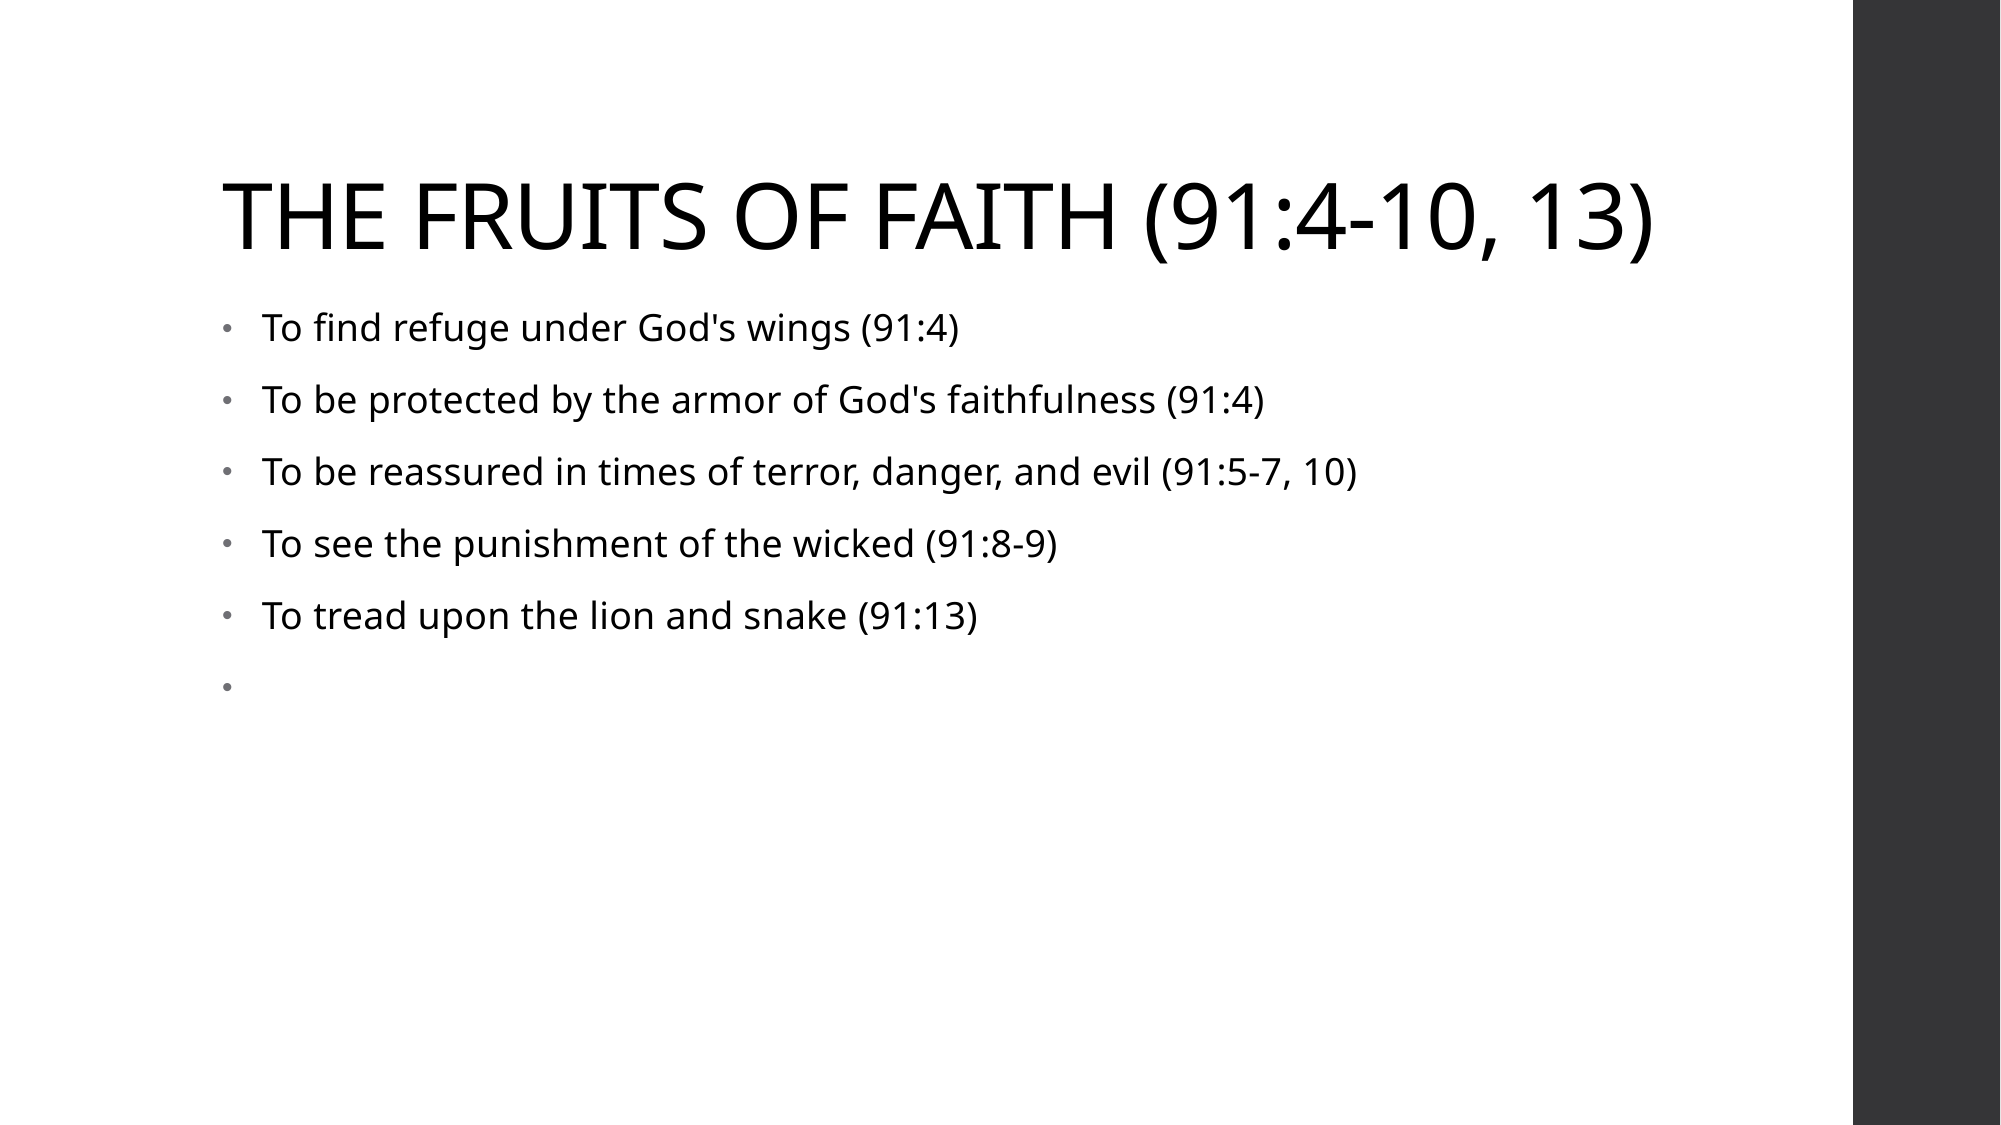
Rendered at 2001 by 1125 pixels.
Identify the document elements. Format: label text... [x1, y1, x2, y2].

title THE FRUITS OF FAITH (91:4-10, 13) [206, 60, 1797, 278]
list To find refuge under God's wings (91:4) To be protected by the armor of God's faithfulness (91:4) To be reassured in times of terror, danger, and evil (91:5-7, 10) To see the punishment of the wicked (91:8-9) To tread upon the lion and snake (91:13) [206, 299, 1617, 1014]
